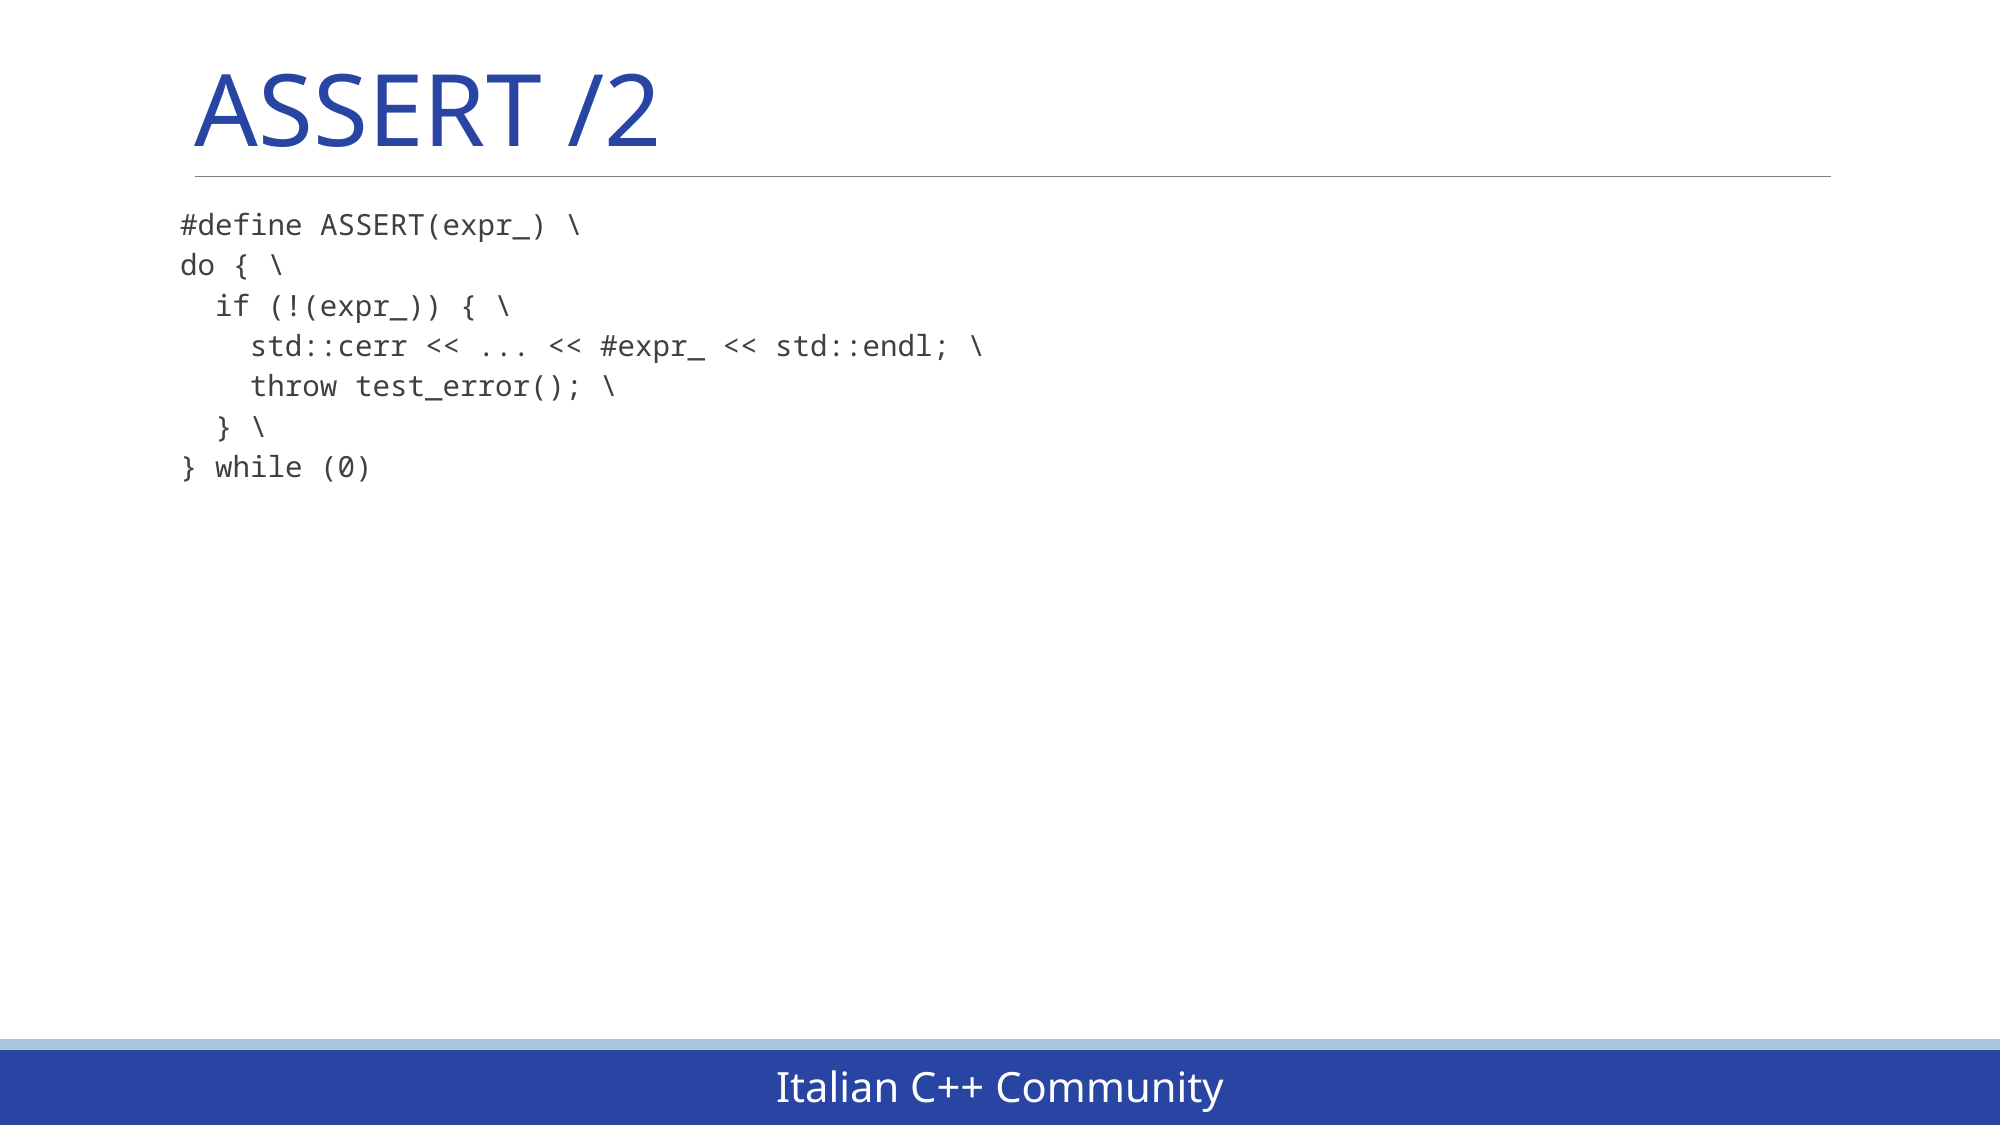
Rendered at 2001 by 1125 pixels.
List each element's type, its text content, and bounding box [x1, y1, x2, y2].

list #define ASSERT(expr_) \ do { \ if (!(expr_)) { \ std::cerr << ... << #expr_ << std::endl; \ throw test_error(); \ } \ } while (0) [179, 202, 1830, 1011]
title ASSERT /2 [179, 0, 1830, 175]
